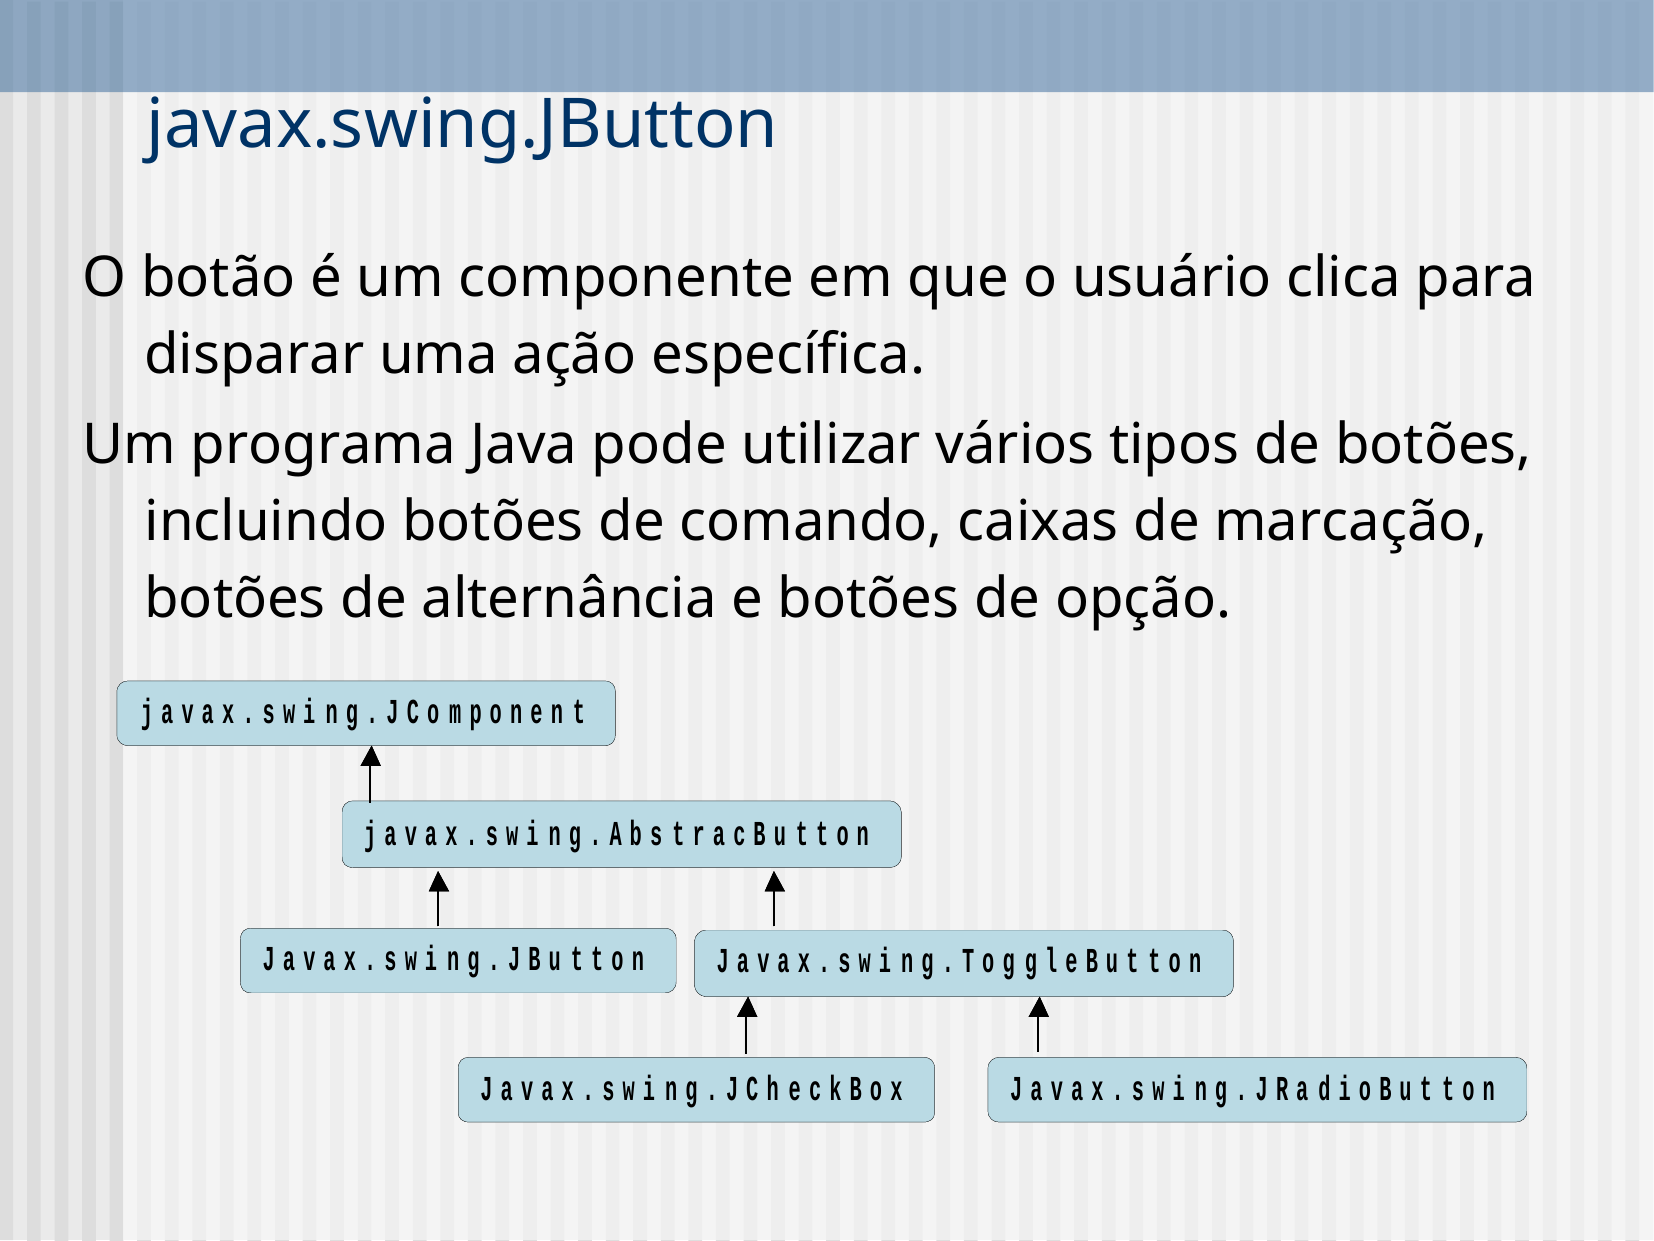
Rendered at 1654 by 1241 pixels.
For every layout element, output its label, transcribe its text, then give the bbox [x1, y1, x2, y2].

picture [116, 679, 1536, 1128]
list O botão é um componente em que o usuário clica para disparar uma ação específica. Um programa Java pode utilizar vários tipos de botões, incluindo botões de comando, caixas de marcação, botões de alternância e botões de opção. [82, 236, 1571, 1094]
title javax.swing.JButton [146, 29, 1536, 212]
